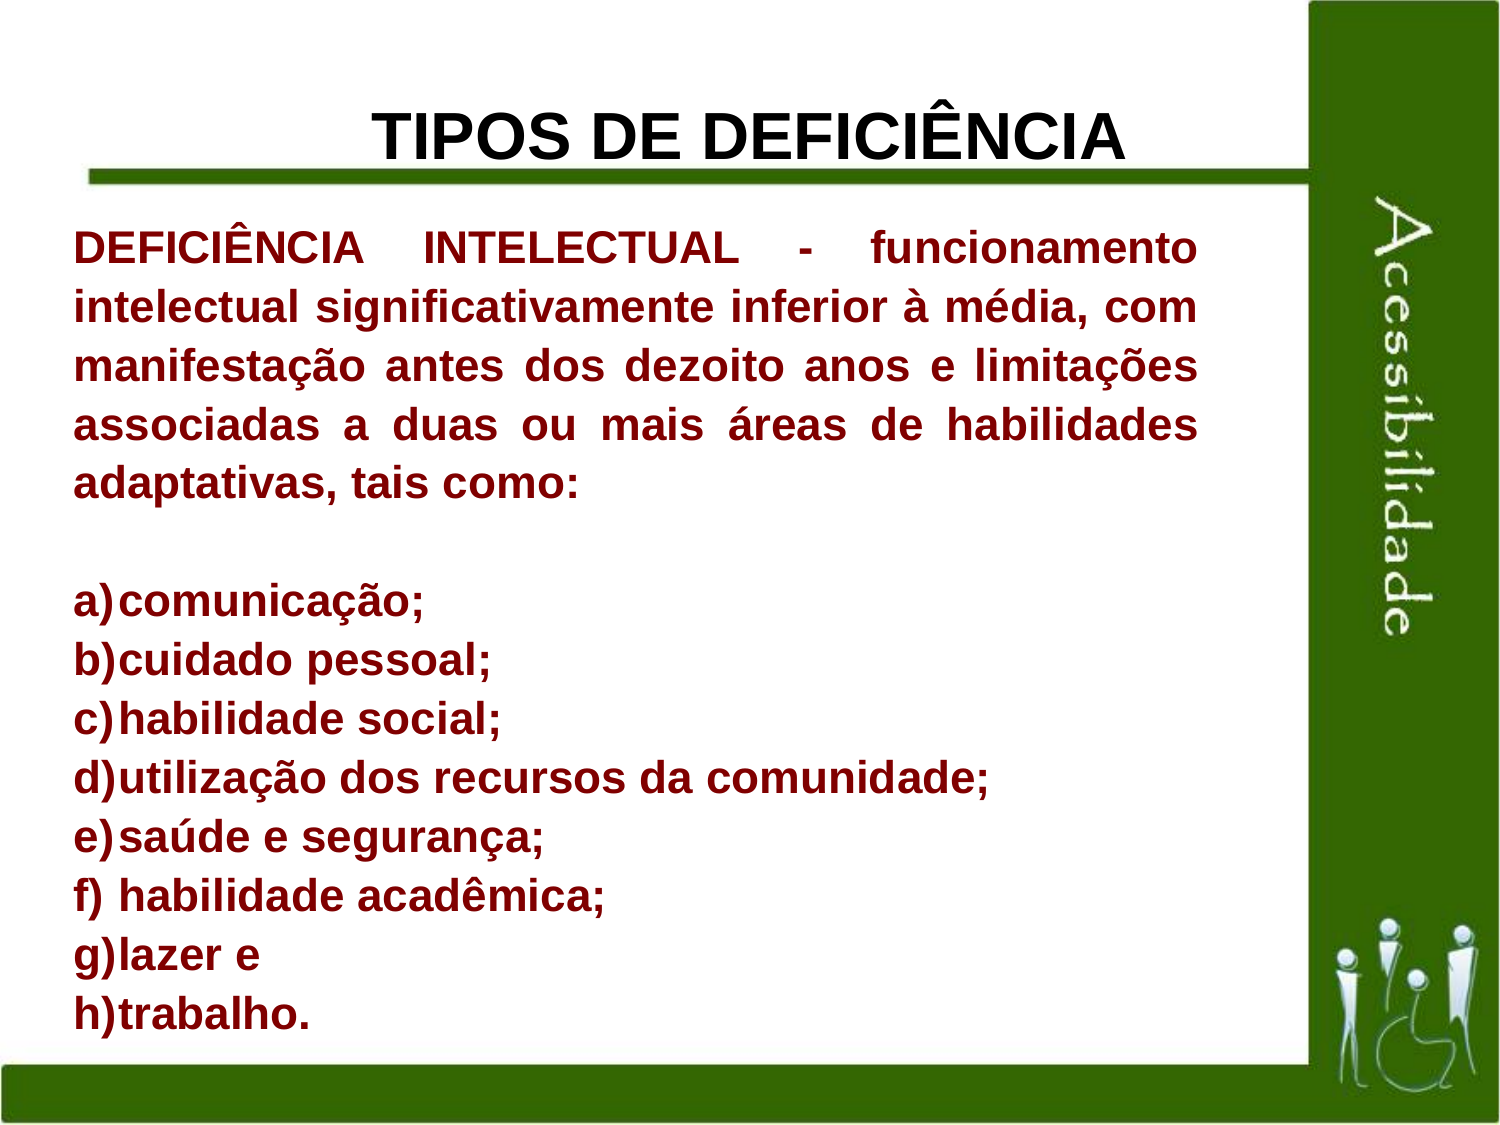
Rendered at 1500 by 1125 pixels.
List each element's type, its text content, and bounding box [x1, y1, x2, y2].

text_box DEFICIÊNCIA INTELECTUAL - funcionamento intelectual significativamente inferior à média, com manifestação antes dos dezoito anos e limitações associadas a duas ou mais áreas de habilidades adaptativas, tais como: a) comunicação; b) cuidado pessoal; c) habilidade social; d) utilização dos recursos da comunidade; e) saúde e segurança; f) habilidade acadêmica; g) lazer e h) trabalho. [59, 206, 1300, 1055]
chart [1300, 262, 1425, 930]
title TIPOS DE DEFICIÊNCIA [75, 45, 1425, 233]
picture [0, 0, 1500, 1125]
